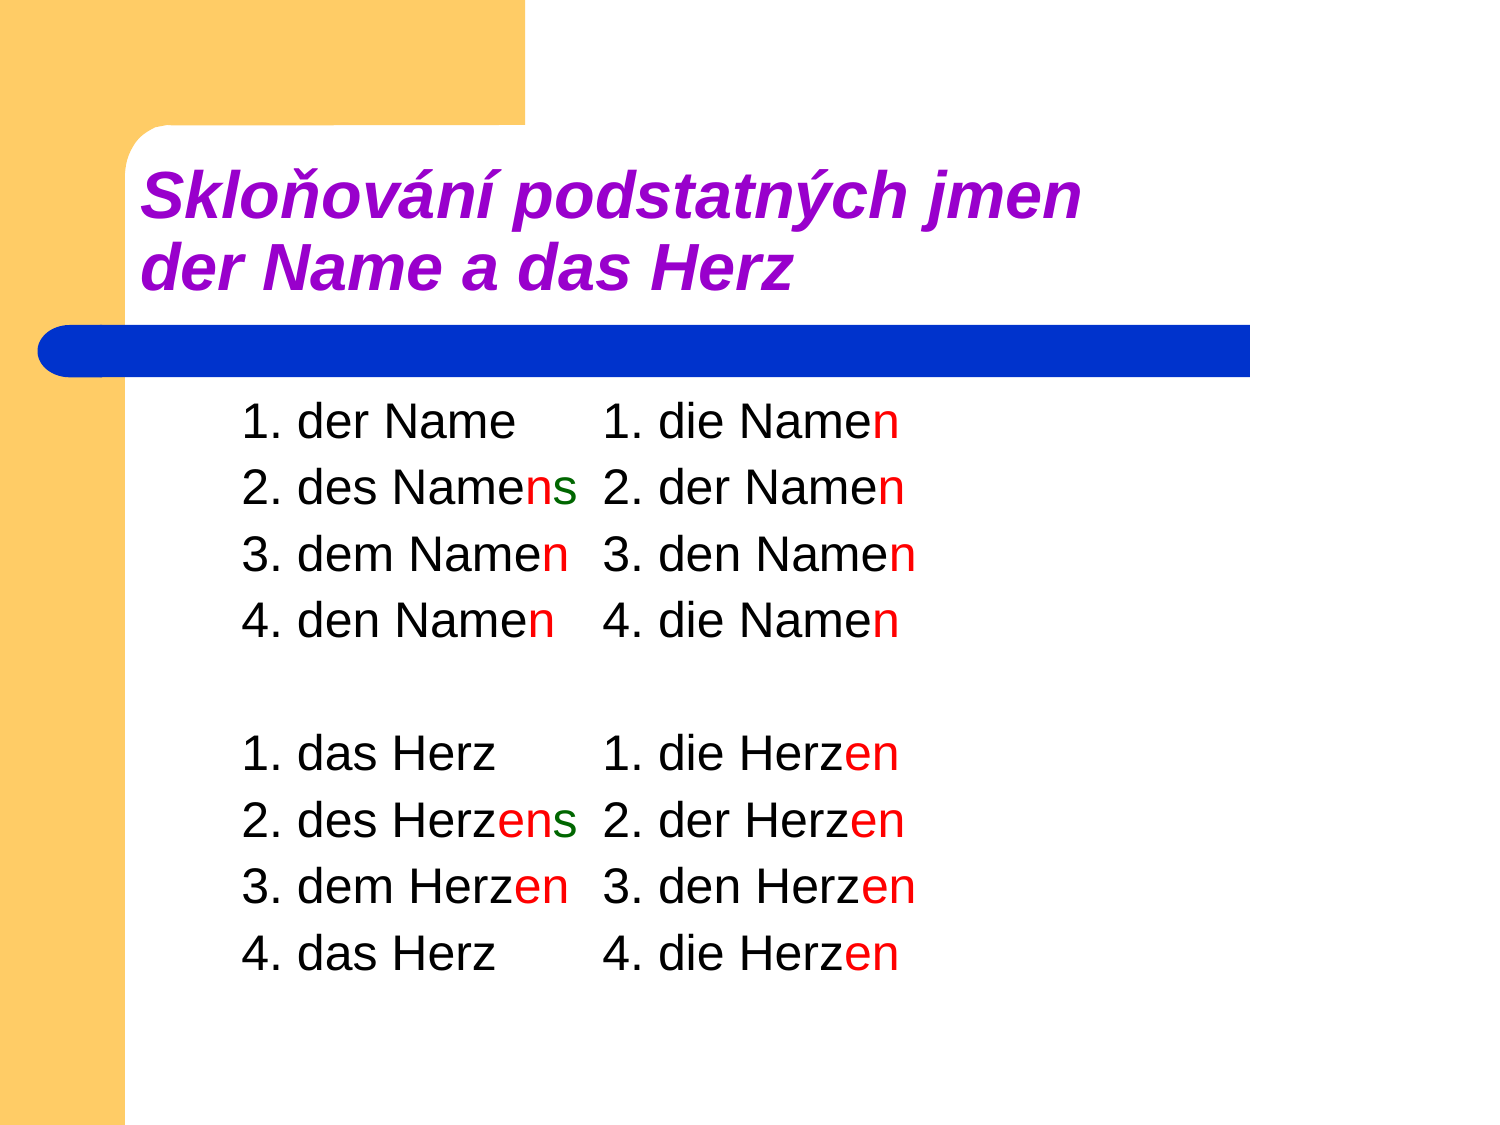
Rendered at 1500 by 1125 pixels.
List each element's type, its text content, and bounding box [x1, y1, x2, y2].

list 1. der Name 1. die Namen 2. des Namens 2. der Namen 3. dem Namen 3. den Namen 4. den Namen 4. die Namen 1. das Herz 1. die Herzen 2. des Herzens 2. der Herzen 3. dem Herzen 3. den Herzen 4. das Herz 4. die Herzen [137, 387, 1400, 999]
title Skloňování podstatných jmen der Name a das Herz [125, 125, 1426, 313]
